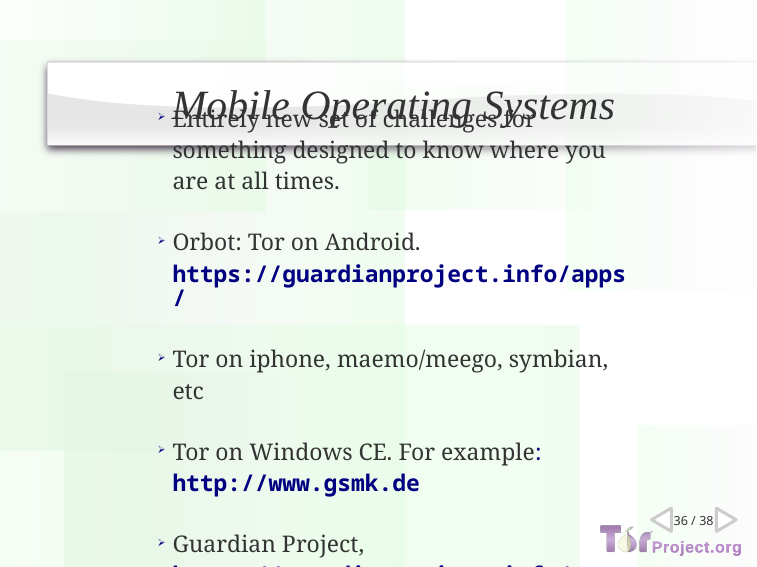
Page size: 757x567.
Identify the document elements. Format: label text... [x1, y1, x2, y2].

text_box Mobile Operating Systems [112, 75, 676, 137]
text_box Entirely new set of challenges for something designed to know where you are at all times. Orbot: Tor on Android. https://guardianproject.info/apps/ Tor on iphone, maemo/meego, symbian, etc Tor on Windows CE. For example:http://www.gsmk.de Guardian Project, https://guardianproject.info/ [37, 143, 751, 526]
picture [0, 0, 757, 567]
